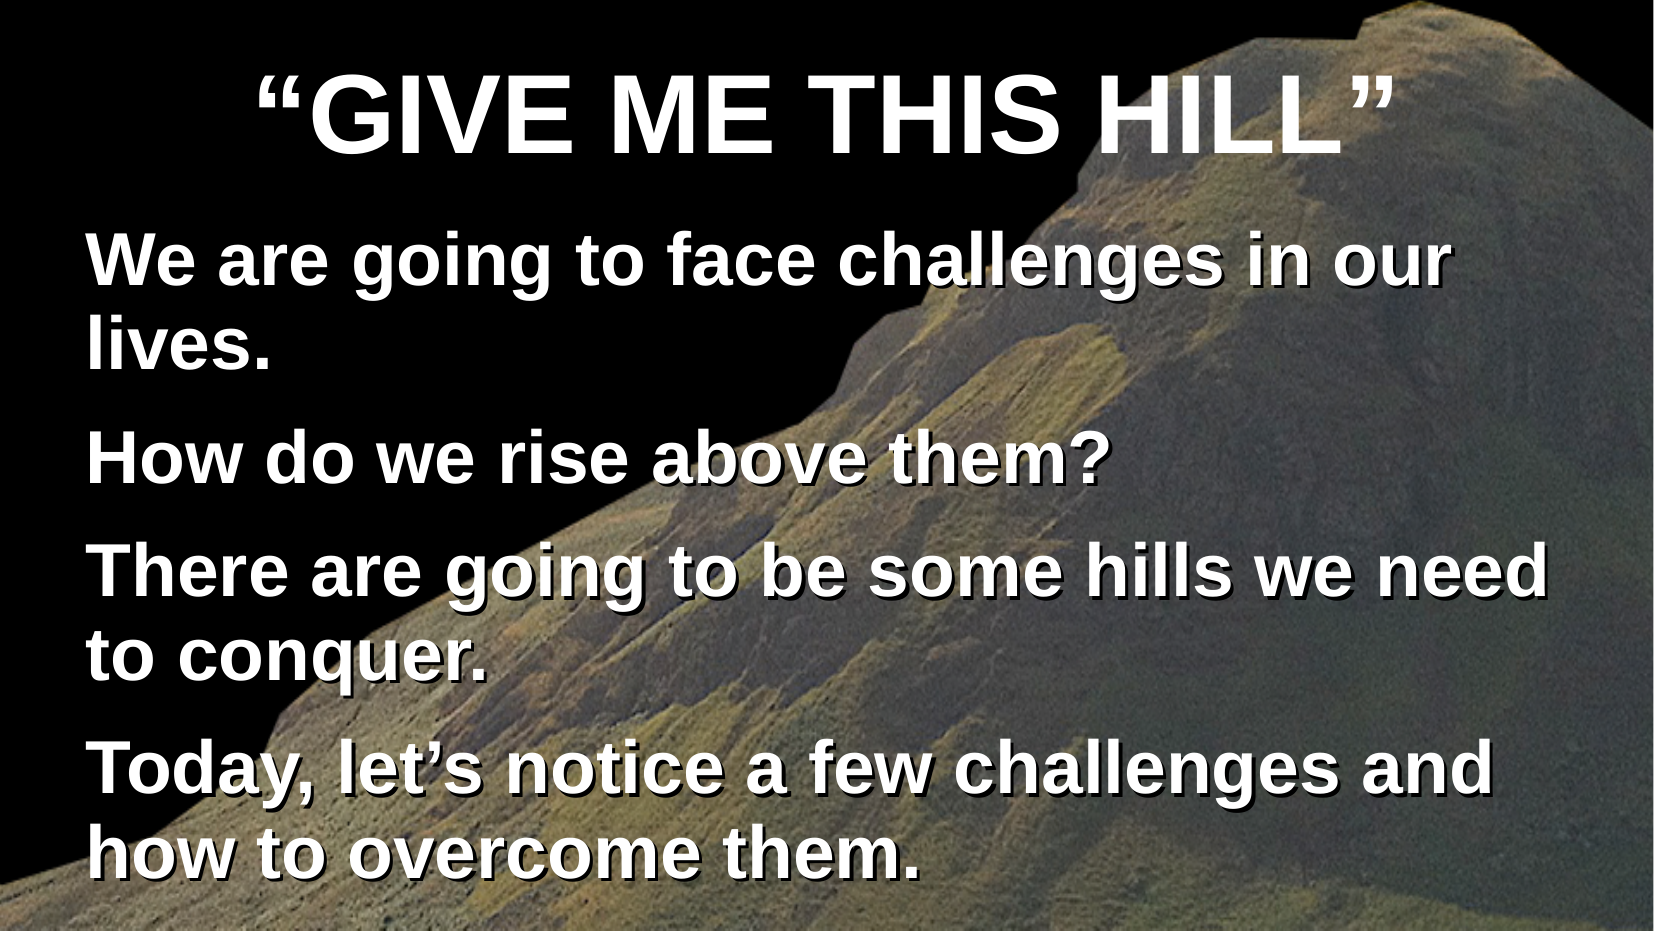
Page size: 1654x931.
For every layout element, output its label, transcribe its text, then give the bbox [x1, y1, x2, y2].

picture [0, 0, 1654, 931]
list We are going to face challenges in our lives. How do we rise above them? There are going to be some hills we need to conquer. Today, let’s notice a few challenges and how to overcome them. [15, 217, 1636, 916]
title “GIVE ME THIS HILL” [82, 37, 1571, 193]
